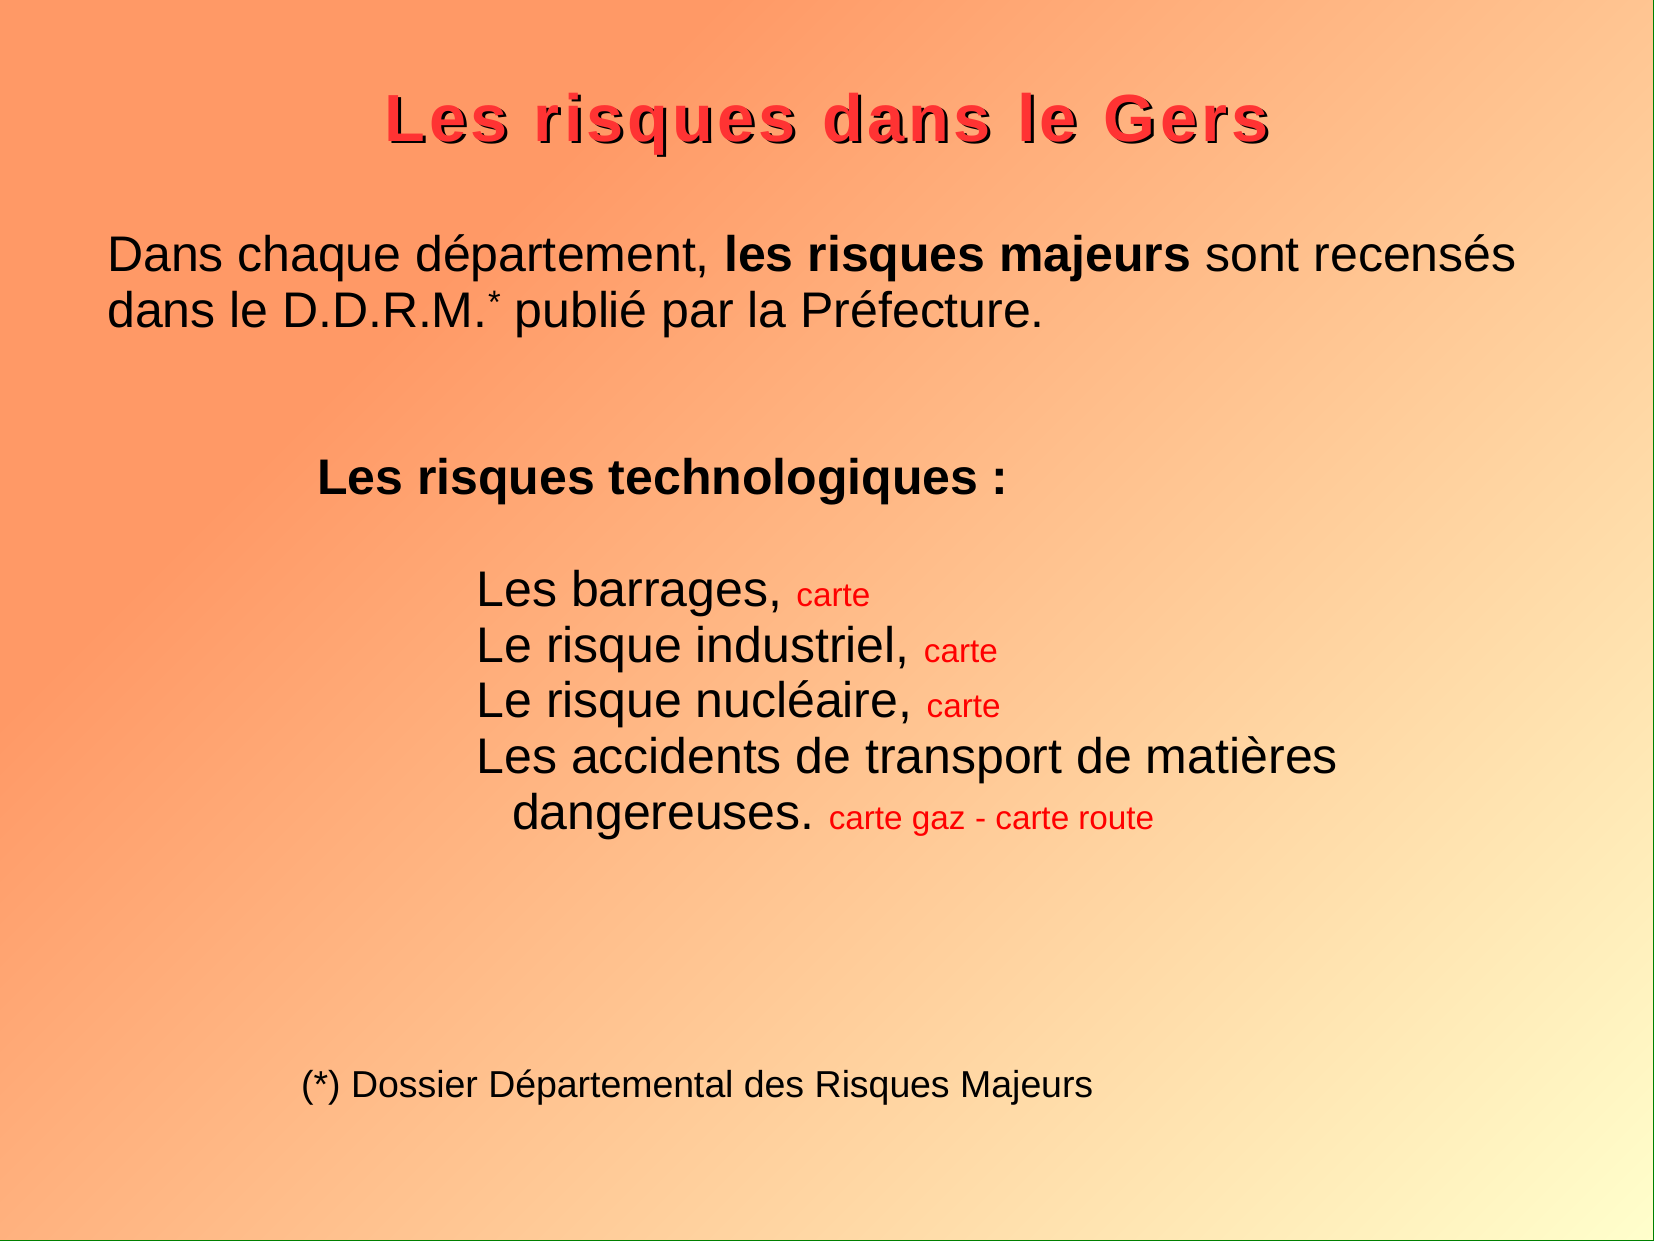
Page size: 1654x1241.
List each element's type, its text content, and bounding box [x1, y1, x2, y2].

text_box (*) Dossier Départemental des Risques Majeurs [295, 1057, 1100, 1112]
text_box Dans chaque département, les risques majeurs sont recensés dans le D.D.R.M.* publié par la Préfecture. Les risques technologiques : Les barrages, carte Le risque industriel, carte Le risque nucléaire, carte Les accidents de transport de matières dangereuses. carte gaz - carte route [88, 200, 1536, 922]
title Les risques dans le Gers [120, 29, 1533, 200]
text_box [0, 0, 1654, 1241]
